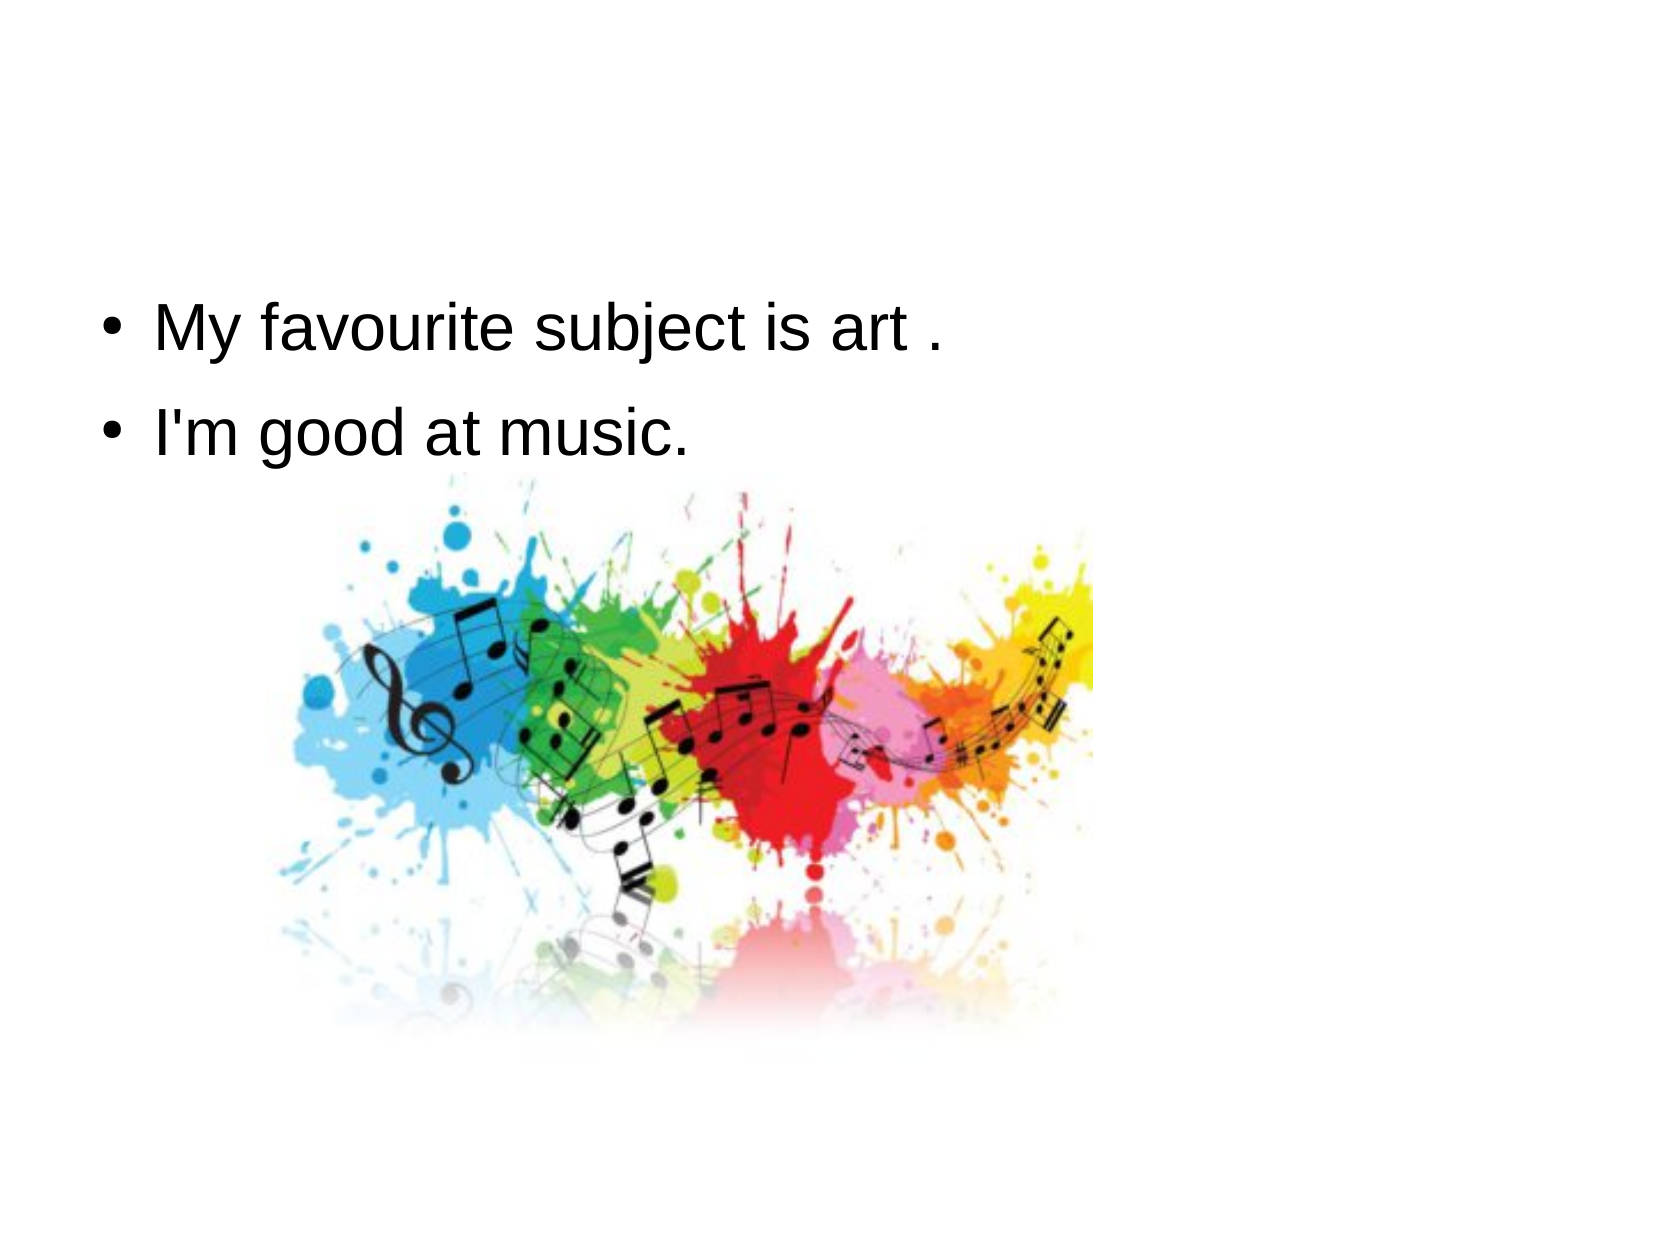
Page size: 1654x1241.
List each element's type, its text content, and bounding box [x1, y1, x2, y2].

list My favourite subject is art . I'm good at music. [82, 290, 1571, 1010]
picture [265, 472, 1093, 1093]
